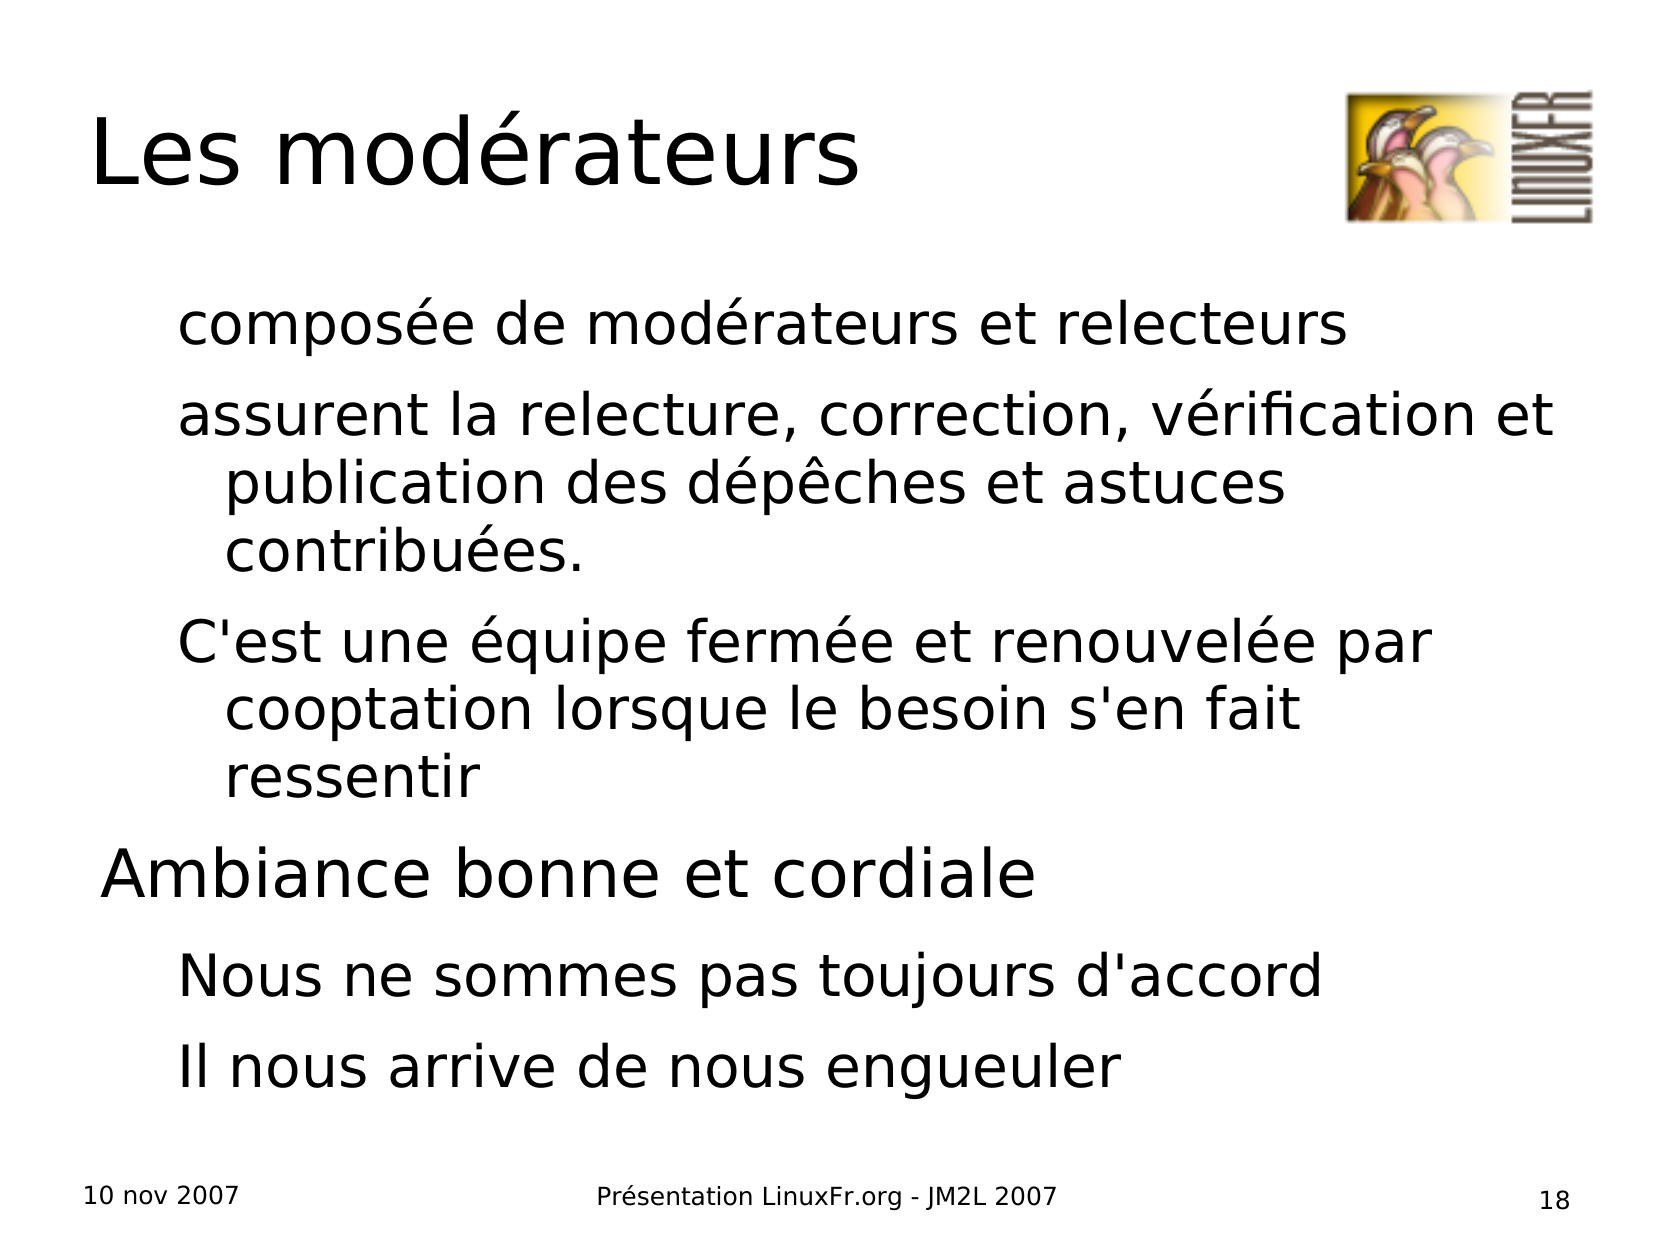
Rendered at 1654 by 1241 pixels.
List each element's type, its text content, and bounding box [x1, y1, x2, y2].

picture [1342, 88, 1601, 229]
list composée de modérateurs et relecteurs assurent la relecture, correction, vérification et publication des dépêches et astuces contribuées. C'est une équipe fermée et renouvelée par cooptation lorsque le besoin s'en fait ressentir Ambiance bonne et cordiale Nous ne sommes pas toujours d'accord Il nous arrive de nous engueuler [82, 290, 1571, 1102]
title Les modérateurs [88, 49, 1342, 257]
